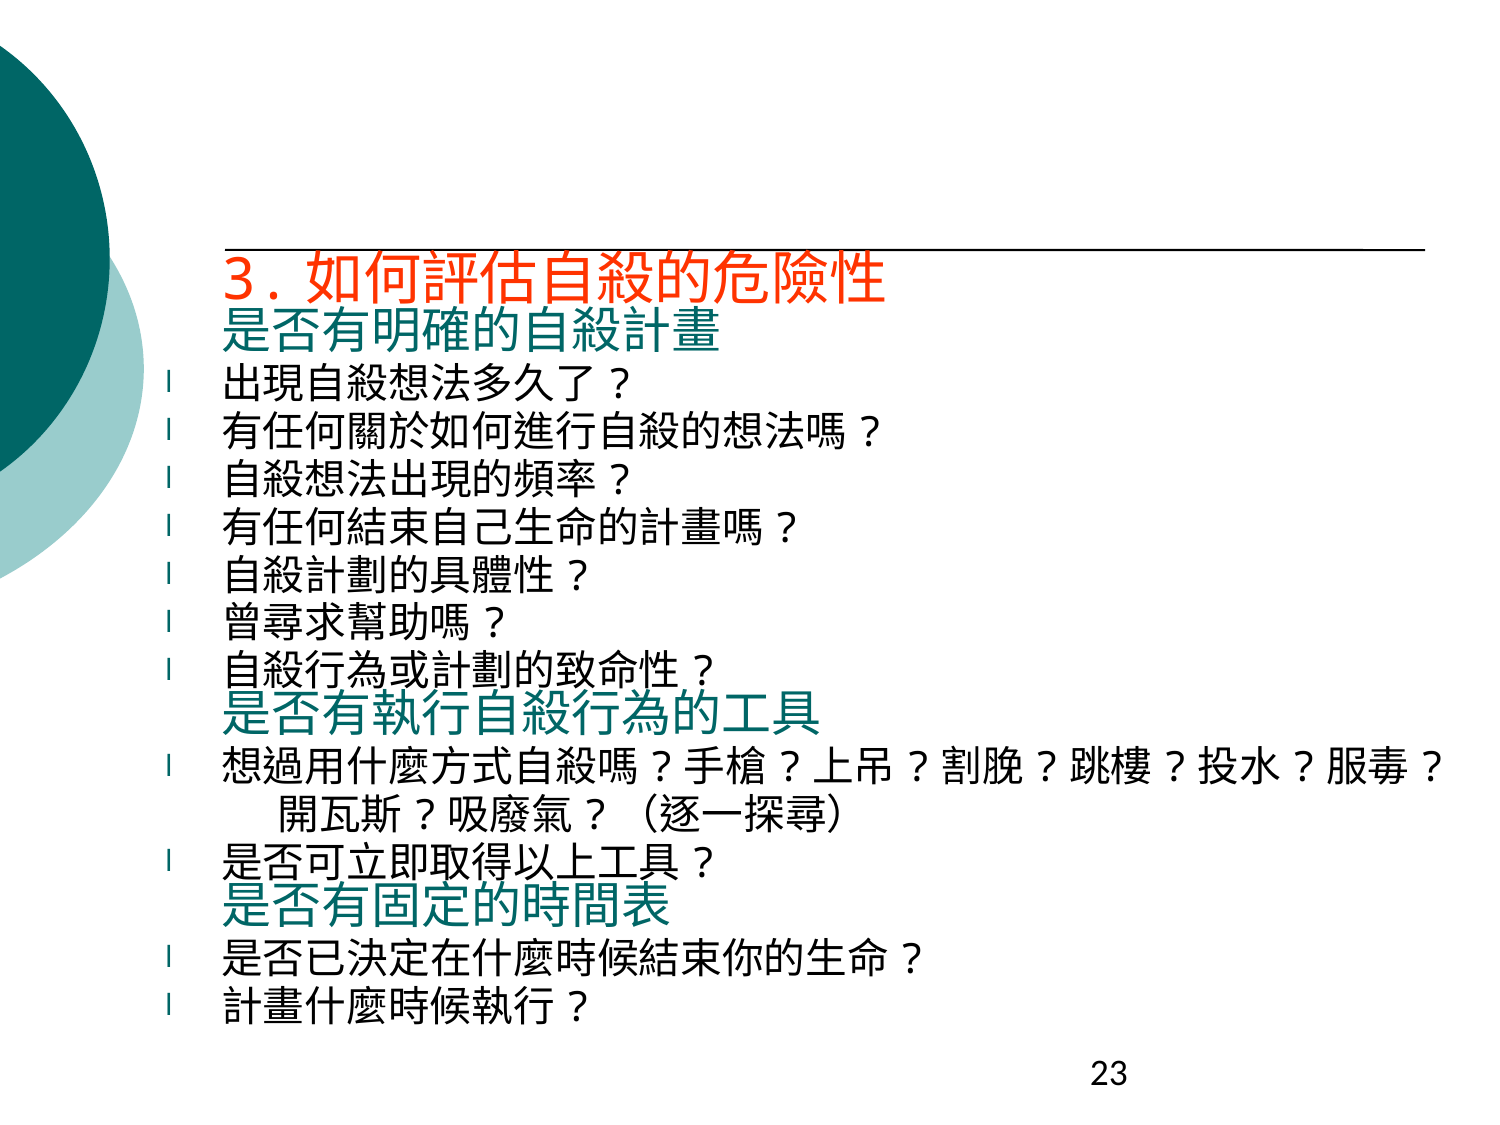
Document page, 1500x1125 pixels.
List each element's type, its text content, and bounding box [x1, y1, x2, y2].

list 3.如何評估自殺的危險性 是否有明確的自殺計畫 出現自殺想法多久了? 有任何關於如何進行自殺的想法嗎? 自殺想法出現的頻率? 有任何結束自己生命的計畫嗎? 自殺計劃的具體性? 曾尋求幫助嗎? 自殺行為或計劃的致命性? 是否有執行自殺行為的工具 想過用什麼方式自殺嗎?手槍?上吊?割脕?跳樓?投水?服毒?開瓦斯?吸廢氣?（逐一探尋） 是否可立即取得以上工具? 是否有固定的時間表 是否已決定在什麼時候結束你的生命? 計畫什麼時候執行? [150, 255, 1436, 1059]
text_box 23 [1074, 1025, 1426, 1101]
